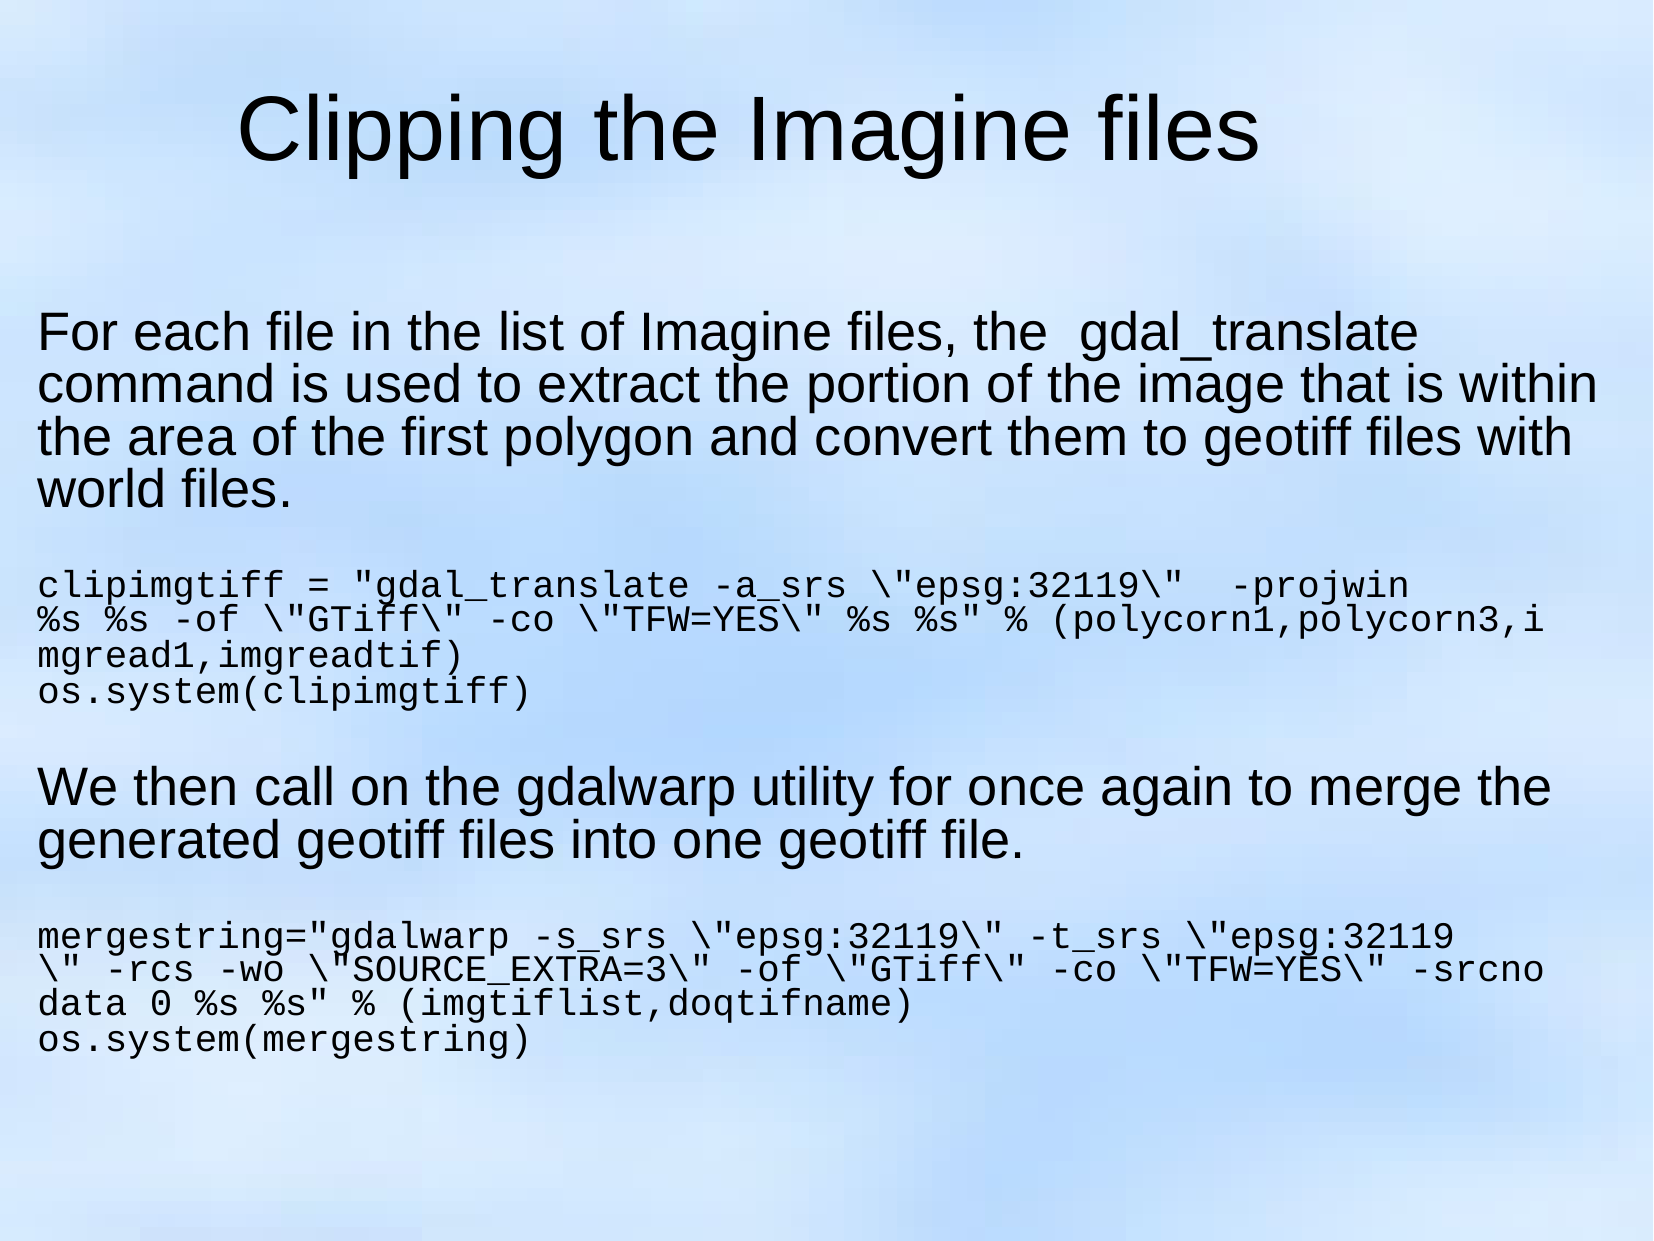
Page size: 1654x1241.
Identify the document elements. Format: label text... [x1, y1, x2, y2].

picture [0, 0, 1654, 1241]
text_box For each file in the list of Imagine files, the gdal_translate command is used to extract the portion of the image that is within the area of the first polygon and convert them to geotiff files with world files. clipimgtiff = "gdal_translate -a_srs \"epsg:32119\" -projwin %s %s -of \"GTiff\" -co \"TFW=YES\" %s %s" % (polycorn1,polycorn3,i mgread1,imgreadtif)‏ os.system(clipimgtiff)‏ We then call on the gdalwarp utility for once again to merge the generated geotiff files into one geotiff file. mergestring="gdalwarp -s_srs \"epsg:32119\" -t_srs \"epsg:32119 \" -rcs -wo \"SOURCE_EXTRA=3\" -of \"GTiff\" -co \"TFW=YES\" -srcno data 0 %s %s" % (imgtiflist,doqtifname) os.system(mergestring)‏ [37, 238, 1612, 1163]
title Clipping the Imagine files [112, 37, 1388, 230]
